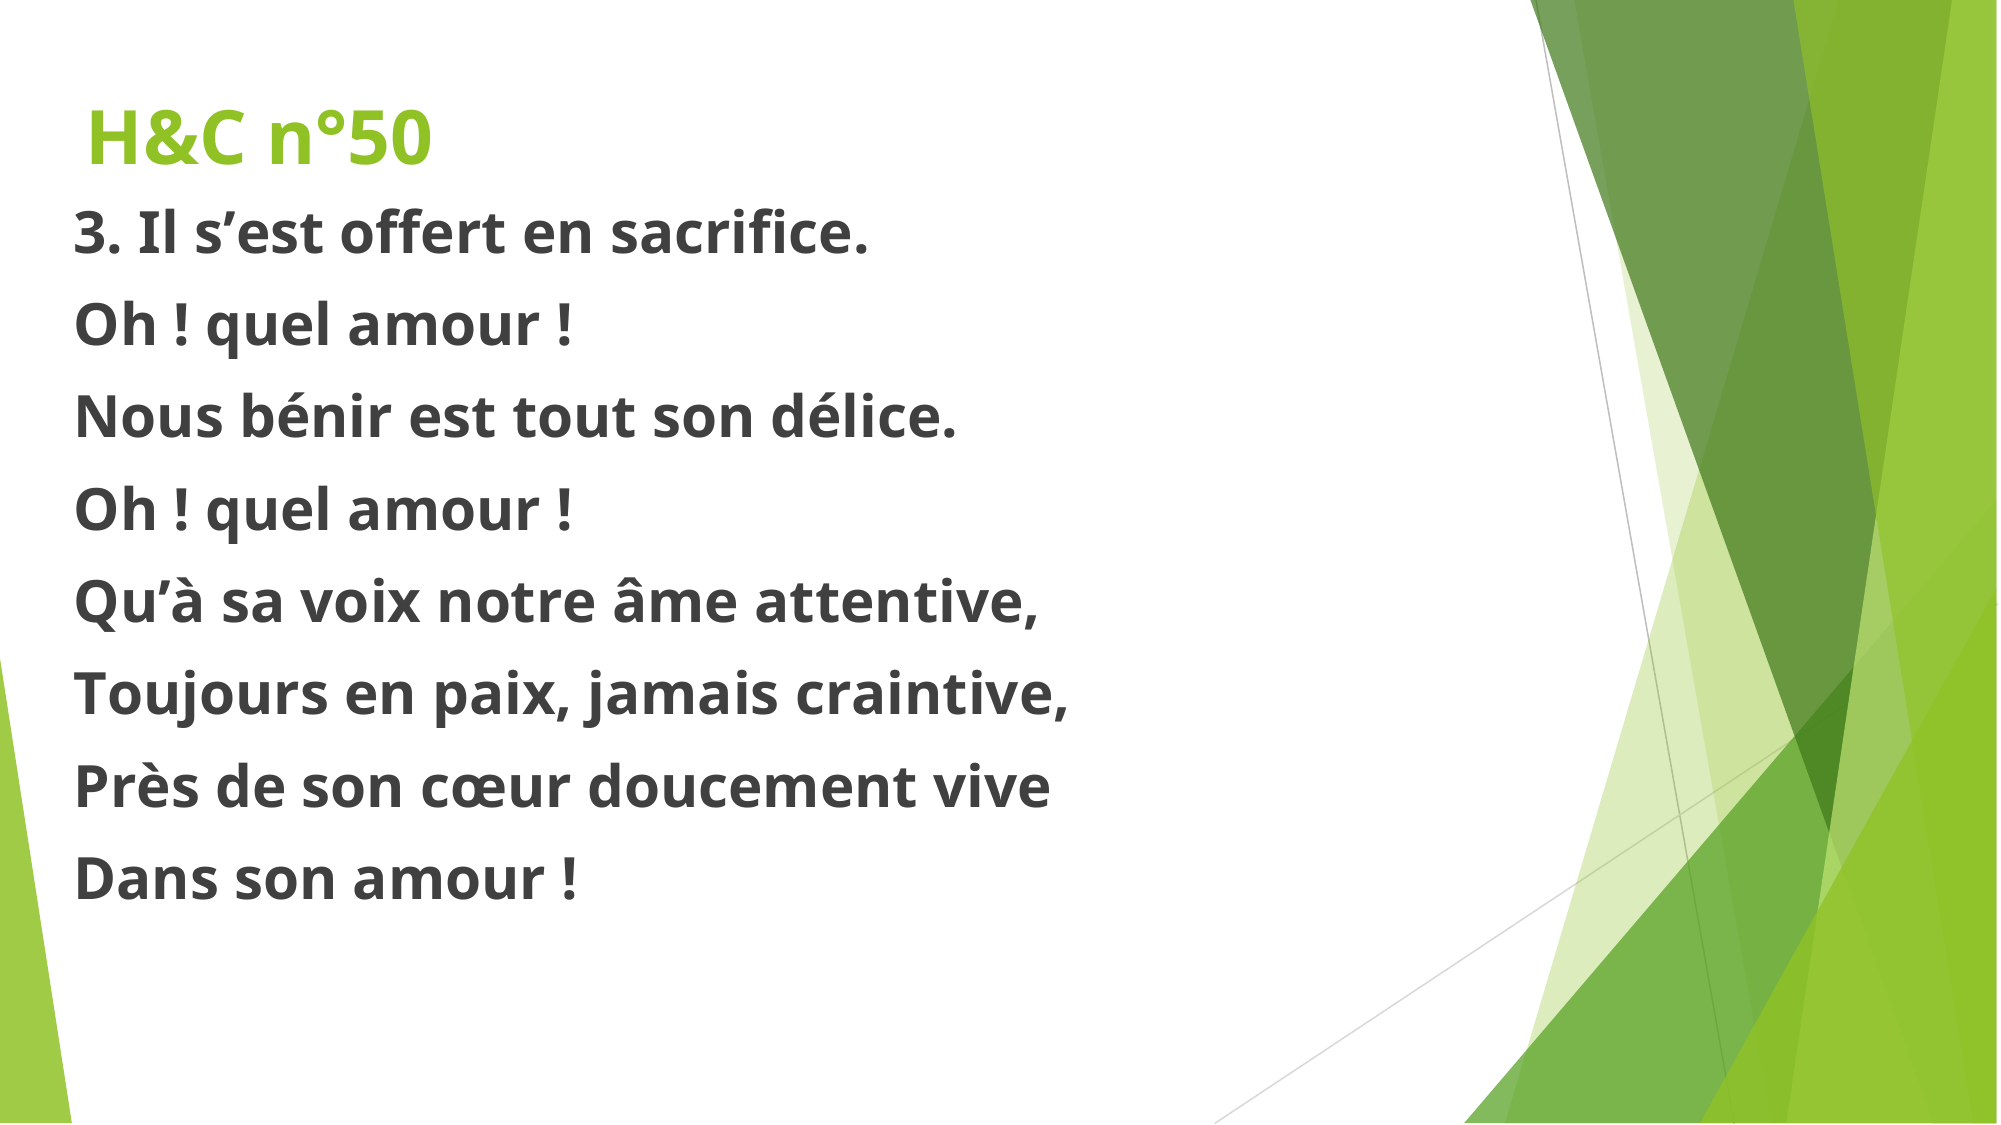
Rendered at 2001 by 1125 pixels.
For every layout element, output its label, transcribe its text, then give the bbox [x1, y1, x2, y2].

text_box H&C n°50 [70, 82, 497, 177]
text_box 3. Il s’est offert en sacrifice. Oh ! quel amour ! Nous bénir est tout son délice. Oh ! quel amour ! Qu’à sa voix notre âme attentive, Toujours en paix, jamais craintive, Près de son cœur doucement vive Dans son amour ! [59, 177, 1985, 1075]
